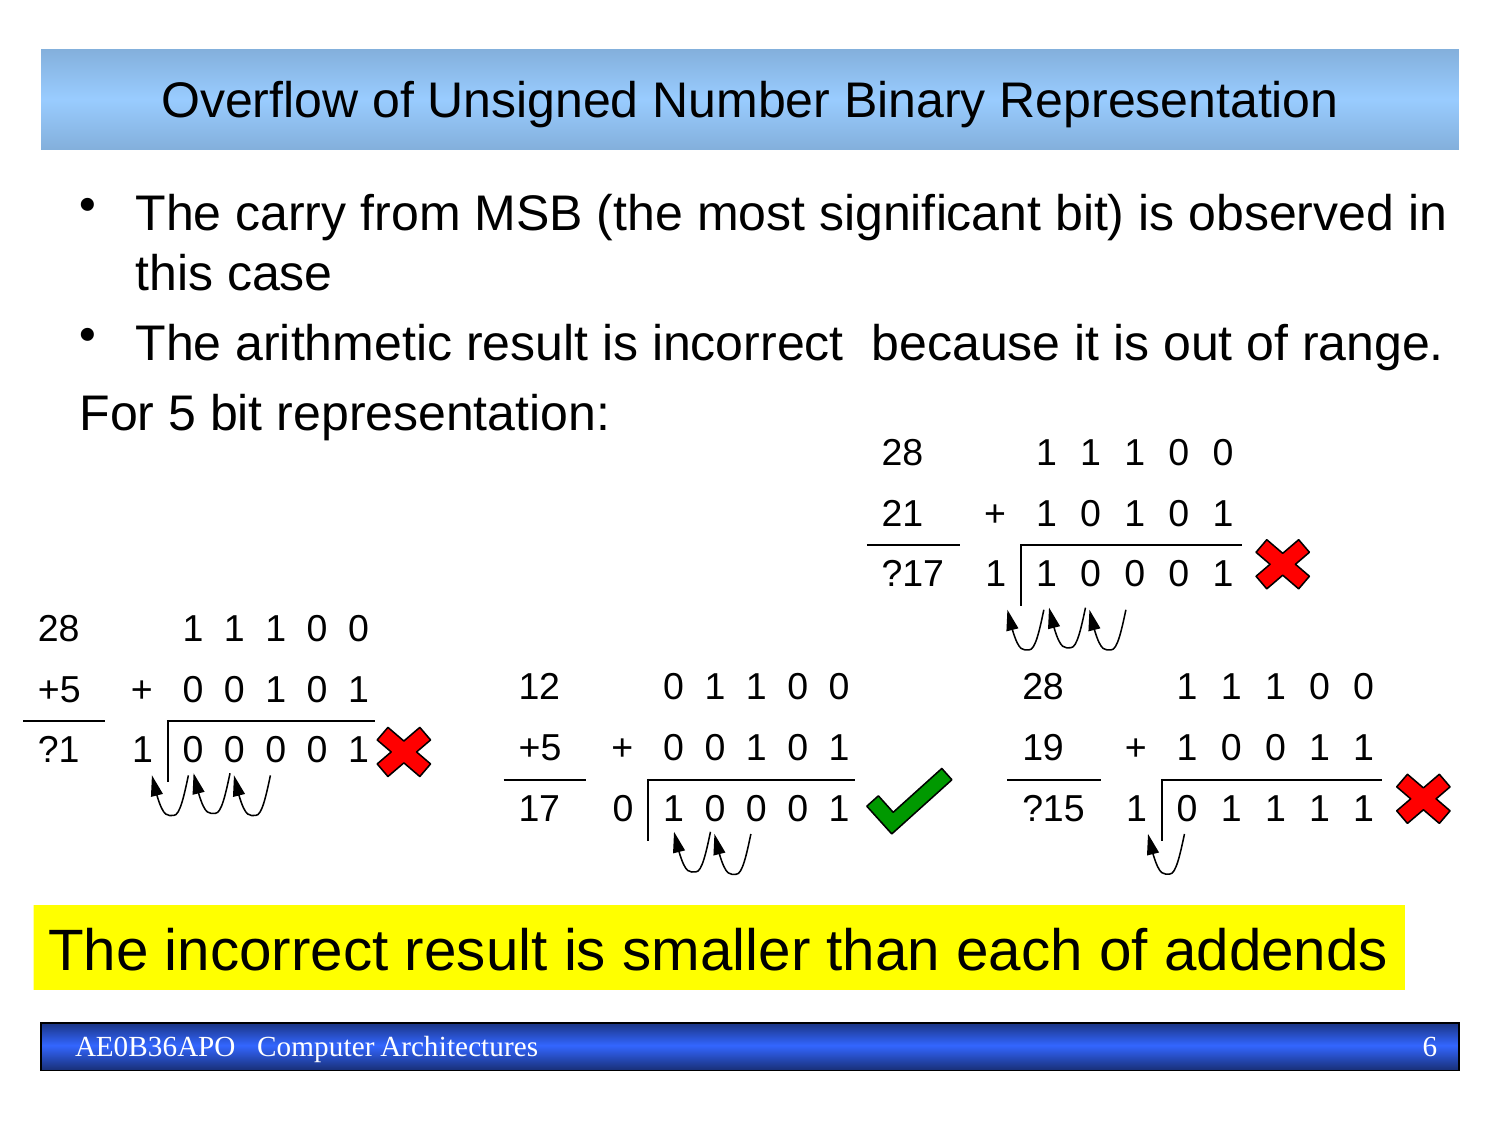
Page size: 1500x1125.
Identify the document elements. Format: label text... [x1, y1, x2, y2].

table_cell 0 [169, 722, 209, 782]
title Overflow of Unsigned Number Binary Representation [41, 49, 1459, 150]
table_header 12 [504, 658, 586, 719]
table_header 0 [1294, 658, 1338, 719]
table_cell 0 [586, 780, 647, 841]
table_cell 0 [731, 781, 772, 841]
table_cell 0 [690, 781, 731, 841]
table_header 1 [168, 600, 209, 660]
table_cell 1 [1206, 781, 1250, 841]
table_cell 0 [1153, 546, 1198, 606]
text_box [377, 727, 431, 777]
table_header 0 [772, 658, 814, 719]
table_header 1 [731, 658, 772, 719]
table_header 28 [1007, 658, 1101, 719]
table_header 0 [648, 658, 690, 719]
table_cell 21 [867, 484, 960, 544]
table_cell 1 [960, 545, 1020, 606]
table_cell 19 [1007, 719, 1101, 779]
table_cell 1 [1198, 484, 1242, 544]
table_cell 1 [1250, 781, 1294, 841]
table_header 0 [814, 658, 855, 719]
table_cell 1 [814, 719, 855, 779]
table_cell 1 [814, 781, 855, 841]
table_cell 1 [333, 660, 375, 720]
table_cell 0 [168, 660, 209, 720]
table_header 1 [250, 600, 292, 660]
table_cell 0 [1153, 484, 1198, 544]
table_header 1 [1162, 658, 1206, 719]
table_header 0 [333, 600, 375, 660]
table_cell ?1 [23, 722, 105, 782]
table_cell 0 [1163, 781, 1206, 841]
table_cell + [105, 660, 168, 721]
table_cell ?17 [867, 546, 960, 606]
table_cell 0 [690, 719, 731, 779]
table_cell +5 [504, 719, 586, 779]
table_cell 1 [1294, 781, 1338, 841]
table_cell 1 [1022, 546, 1065, 606]
table_cell 0 [1065, 484, 1109, 544]
text_box [1256, 539, 1310, 589]
table_cell 0 [292, 660, 333, 720]
table_cell 0 [1109, 546, 1153, 606]
table_cell +5 [23, 660, 105, 720]
table_cell 1 [1294, 719, 1338, 779]
table_cell 0 [772, 781, 814, 841]
table_cell 1 [1338, 719, 1382, 779]
table_cell 0 [209, 722, 250, 782]
table_header [960, 424, 1021, 484]
table_cell 0 [1250, 719, 1294, 779]
table_header 1 [1021, 424, 1065, 484]
text_box [1396, 774, 1451, 824]
table_cell 1 [731, 719, 772, 779]
table_header 1 [1109, 424, 1153, 484]
table_cell 0 [209, 660, 250, 720]
table_header 0 [1338, 658, 1382, 719]
table_header 1 [1065, 424, 1109, 484]
table_cell 1 [1109, 484, 1153, 544]
table_cell 0 [1065, 546, 1109, 606]
table_cell 0 [772, 719, 814, 779]
table_cell 1 [1101, 780, 1161, 841]
table_cell + [960, 484, 1021, 545]
table_cell 0 [648, 719, 690, 779]
table_header 0 [292, 600, 333, 660]
table_header 28 [867, 424, 960, 484]
table_header 28 [23, 600, 105, 660]
text_box The incorrect result is smaller than each of addends [33, 905, 1405, 990]
table_cell 1 [1198, 546, 1242, 606]
table_cell 1 [1162, 719, 1206, 779]
table_cell 1 [105, 721, 167, 782]
table_cell 17 [504, 781, 586, 841]
table_cell + [1101, 719, 1162, 780]
table_header 1 [1206, 658, 1250, 719]
table_cell 0 [250, 722, 292, 782]
table_header 1 [209, 600, 250, 660]
table_cell + [586, 719, 648, 780]
table_header [586, 658, 648, 719]
table_cell 1 [649, 781, 690, 841]
table_header 1 [1250, 658, 1294, 719]
table_cell 0 [1206, 719, 1250, 779]
table_cell 1 [250, 660, 292, 720]
table_header 0 [1198, 424, 1242, 484]
text_box [866, 768, 952, 834]
table_cell 1 [1021, 484, 1065, 544]
table_header [105, 600, 168, 660]
table_cell 1 [333, 722, 375, 782]
table_header 0 [1153, 424, 1198, 484]
table_cell 0 [292, 722, 333, 782]
table_header [1101, 658, 1162, 719]
table_header 1 [690, 658, 731, 719]
text_box The carry from MSB (the most significant bit) is observed in this case The arithmetic result is incorrect because it is out of range. For 5 bit representation: [64, 172, 1477, 478]
table_cell 1 [1338, 781, 1382, 841]
table_cell ?15 [1007, 781, 1101, 841]
